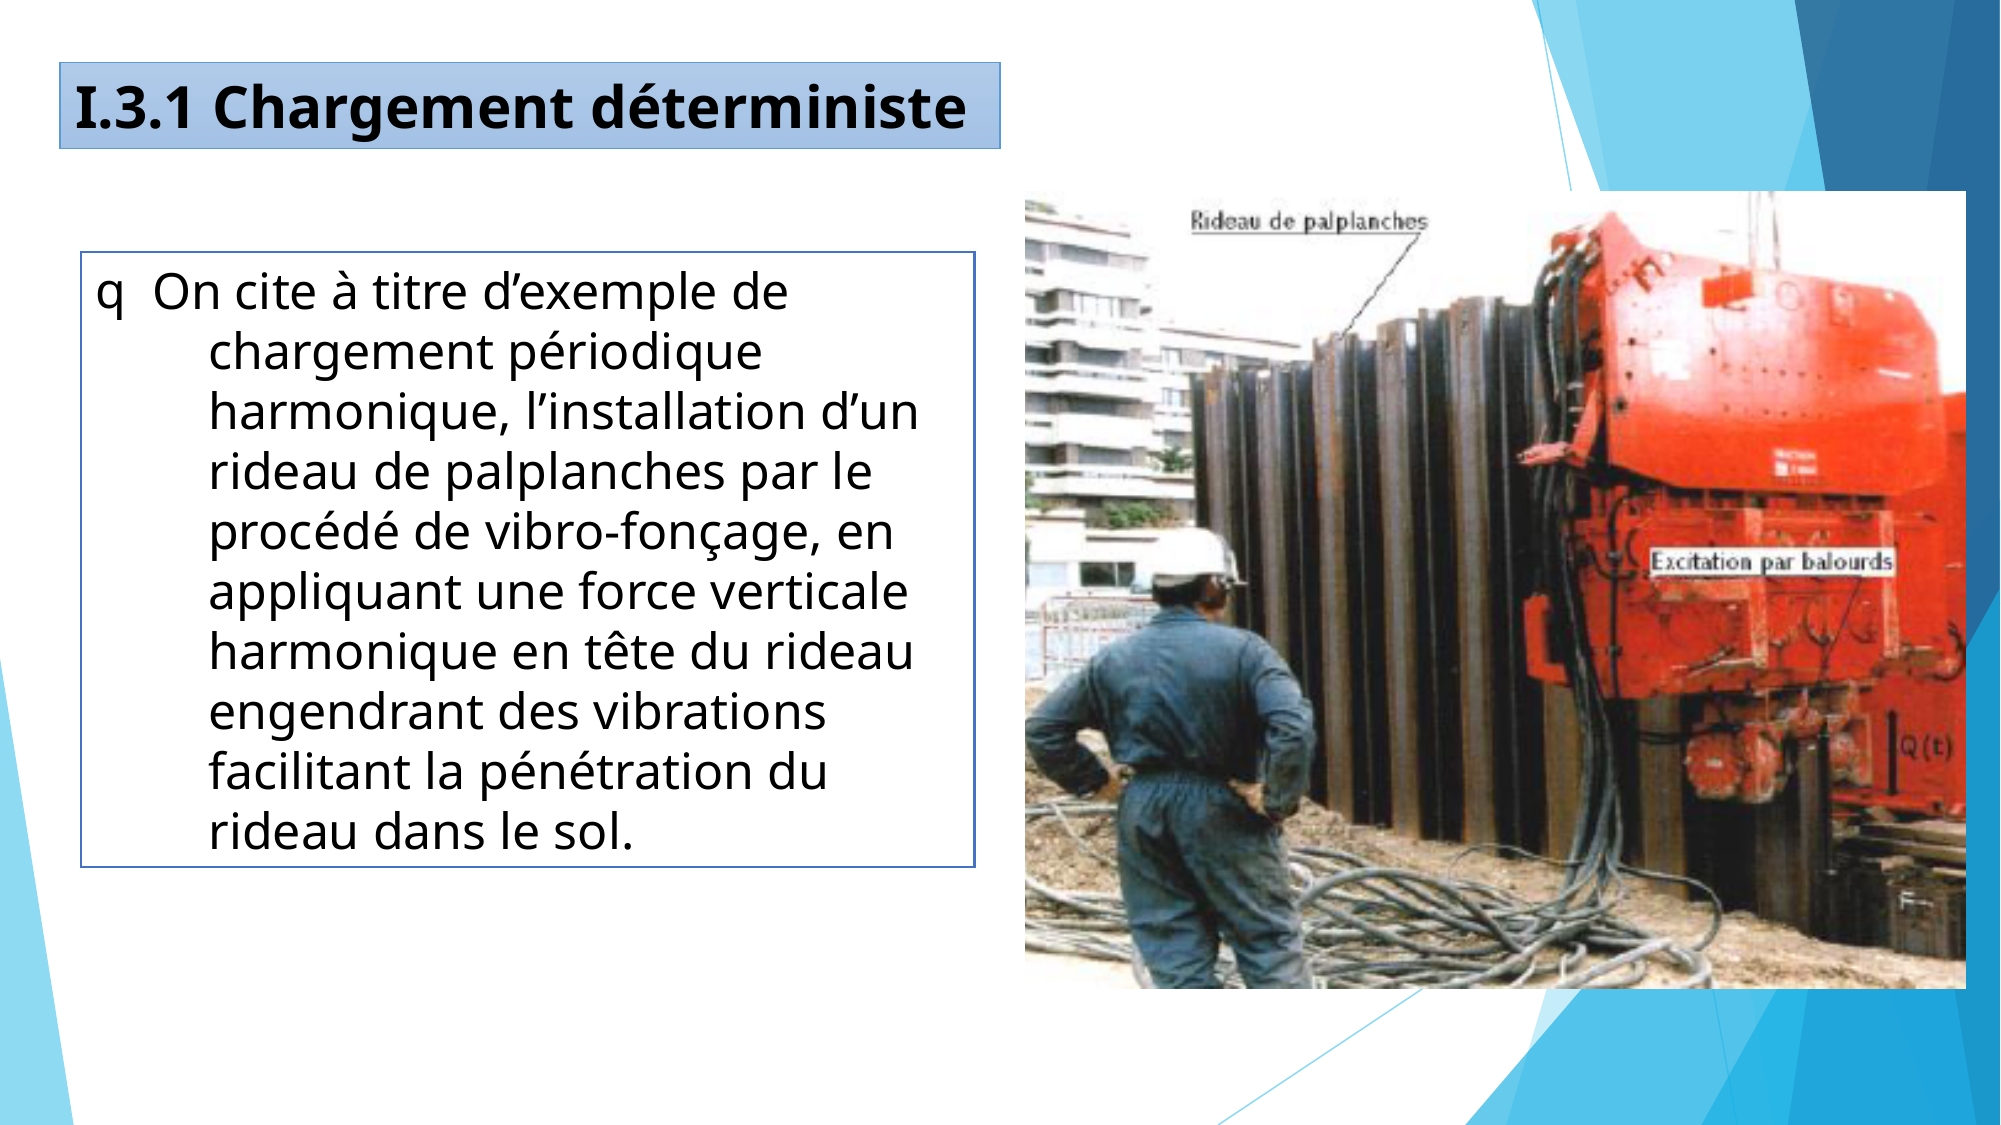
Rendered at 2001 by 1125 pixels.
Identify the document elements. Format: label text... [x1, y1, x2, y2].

picture [1025, 191, 1966, 989]
text_box On cite à titre d’exemple de chargement périodique harmonique, l’installation d’un rideau de palplanches par le procédé de vibro-fonçage, en appliquant une force verticale harmonique en tête du rideau engendrant des vibrations facilitant la pénétration du rideau dans le sol. [80, 251, 975, 813]
text_box I.3.1 Chargement déterministe [60, 62, 1000, 149]
